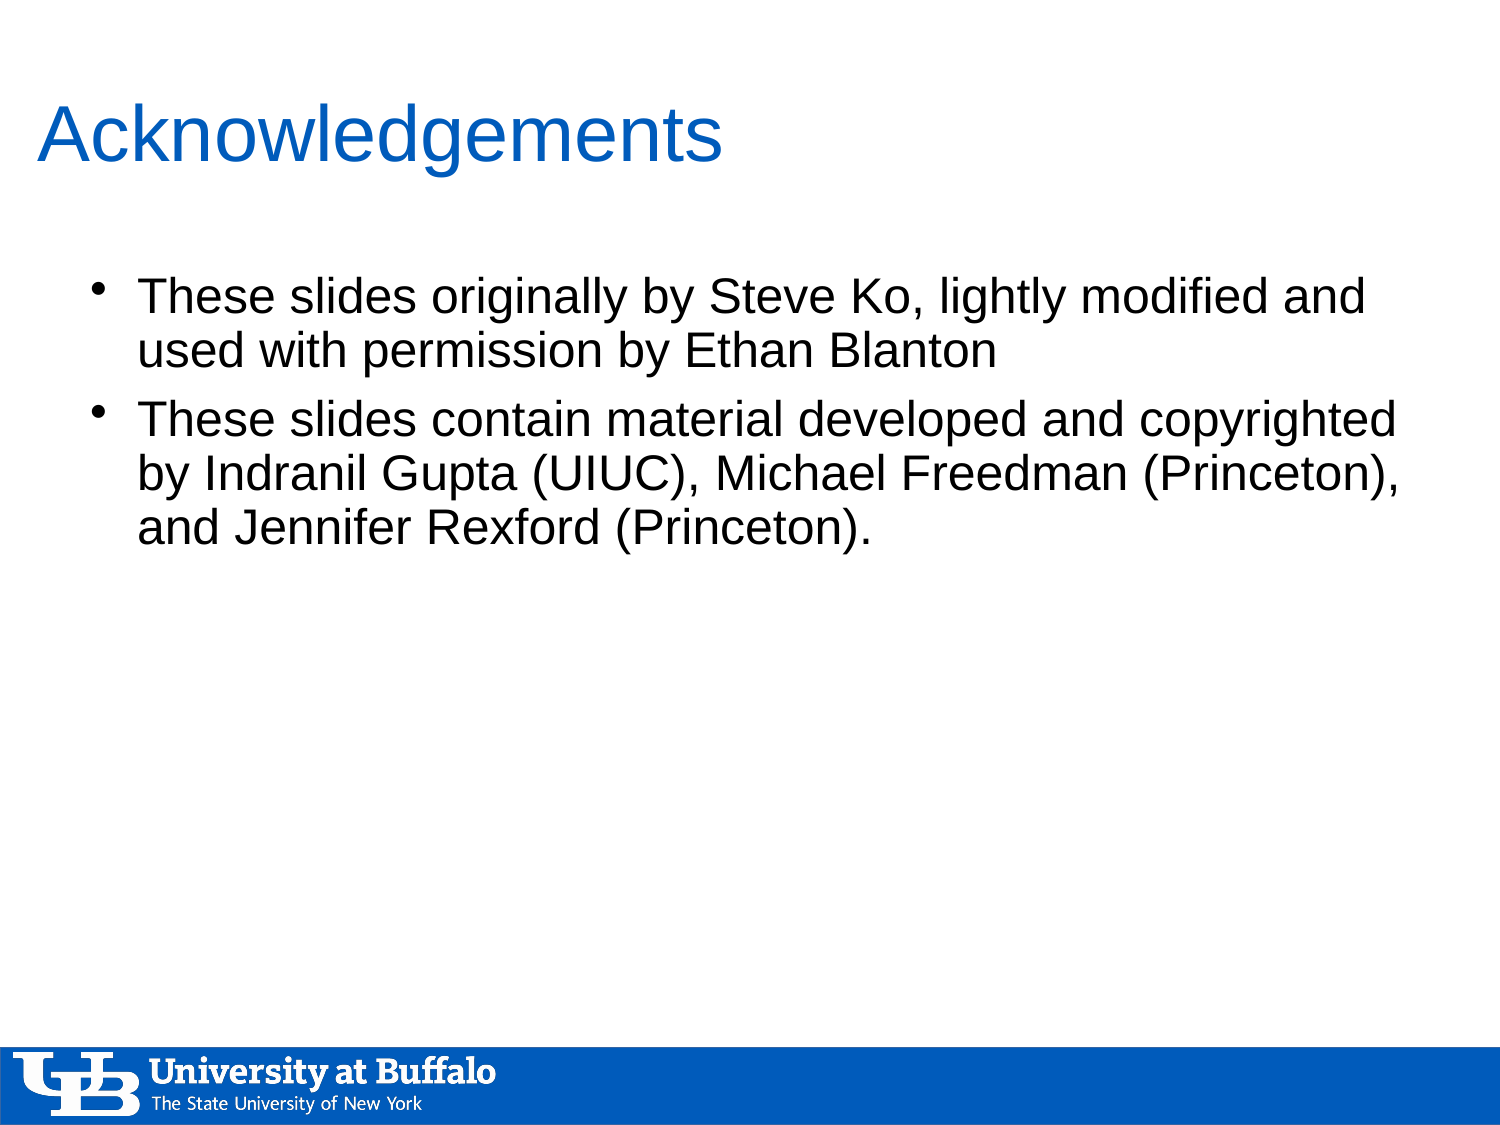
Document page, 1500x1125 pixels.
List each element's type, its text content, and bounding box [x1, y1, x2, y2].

picture [13, 1052, 496, 1116]
title Acknowledgements [37, 40, 1388, 228]
list These slides originally by Steve Ko, lightly modified and used with permission by Ethan Blanton These slides contain material developed and copyrighted by Indranil Gupta (UIUC), Michael Freedman (Princeton), and Jennifer Rexford (Princeton). [75, 263, 1425, 916]
